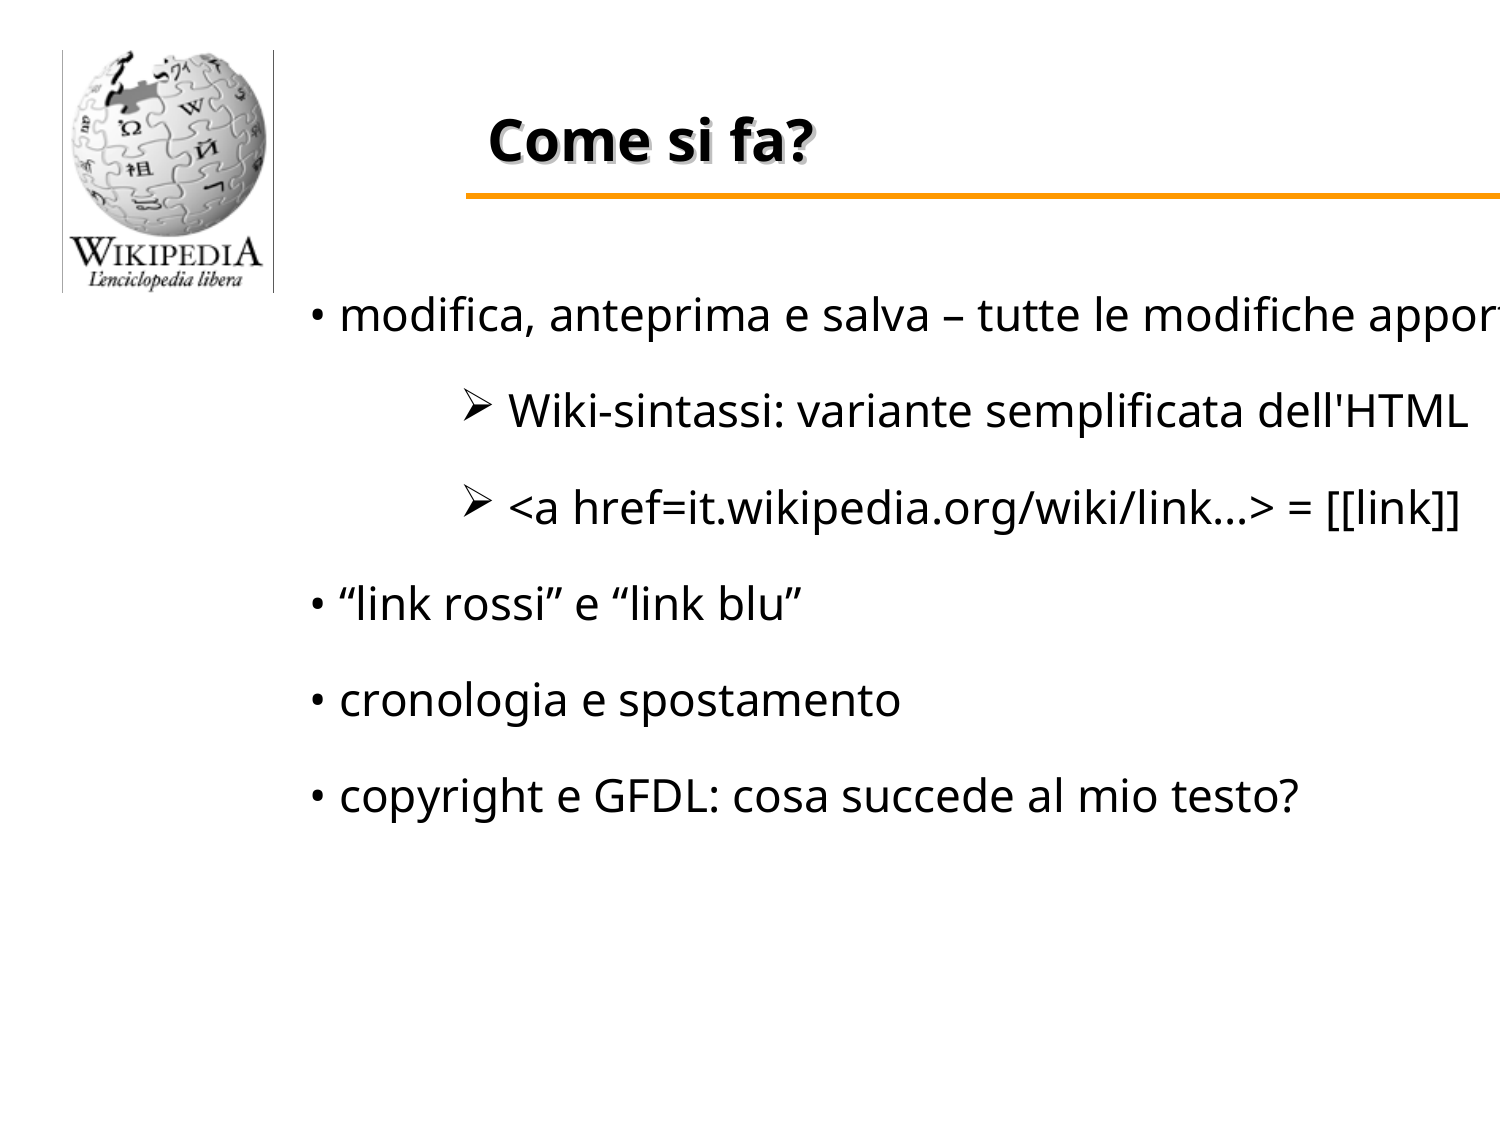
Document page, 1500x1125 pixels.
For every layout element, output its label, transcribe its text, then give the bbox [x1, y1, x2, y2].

text_box Come si fa? [472, 88, 830, 187]
chart [62, 50, 274, 293]
text_box modifica, anteprima e salva – tutte le modifiche apportate sono on-line da subito Wiki-sintassi: variante semplificata dell'HTML <a href=it.wikipedia.org/wiki/link…> = [[link]] “link rossi” e “link blu” cronologia e spostamento copyright e GFDL: cosa succede al mio testo? [295, 272, 1500, 835]
